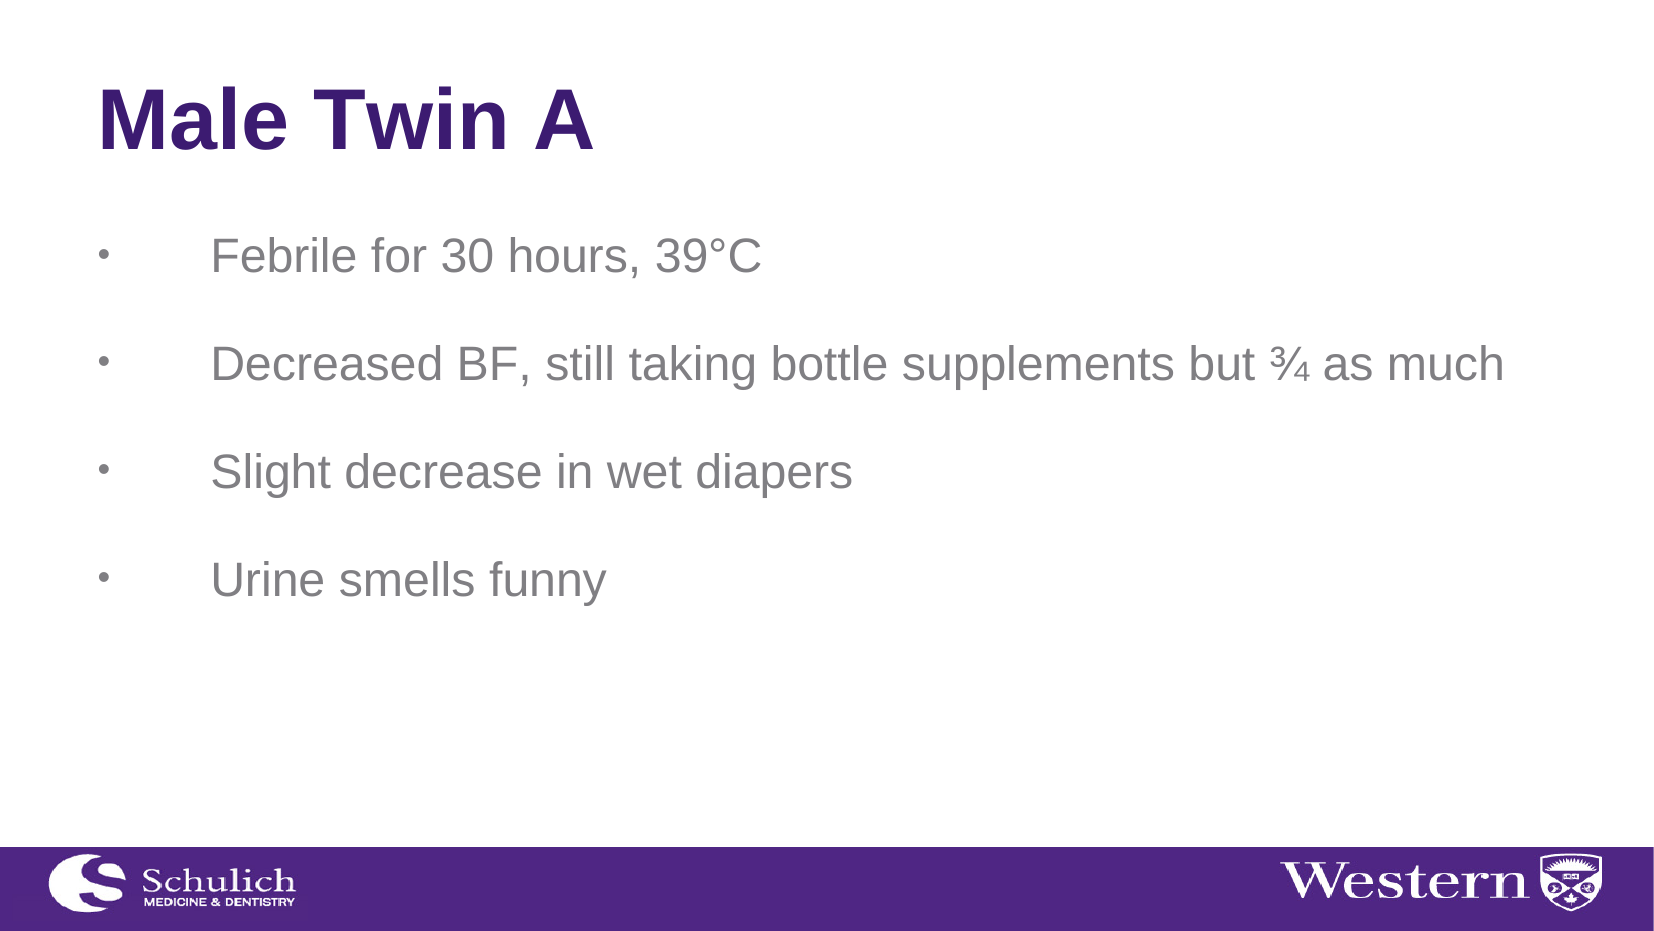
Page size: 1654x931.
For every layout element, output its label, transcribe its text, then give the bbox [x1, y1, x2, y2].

list Febrile for 30 hours, 39°C Decreased BF, still taking bottle supplements but ¾ as much Slight decrease in wet diapers Urine smells funny [82, 217, 1571, 831]
title Male Twin A [82, 37, 1571, 193]
picture [0, 0, 1654, 931]
